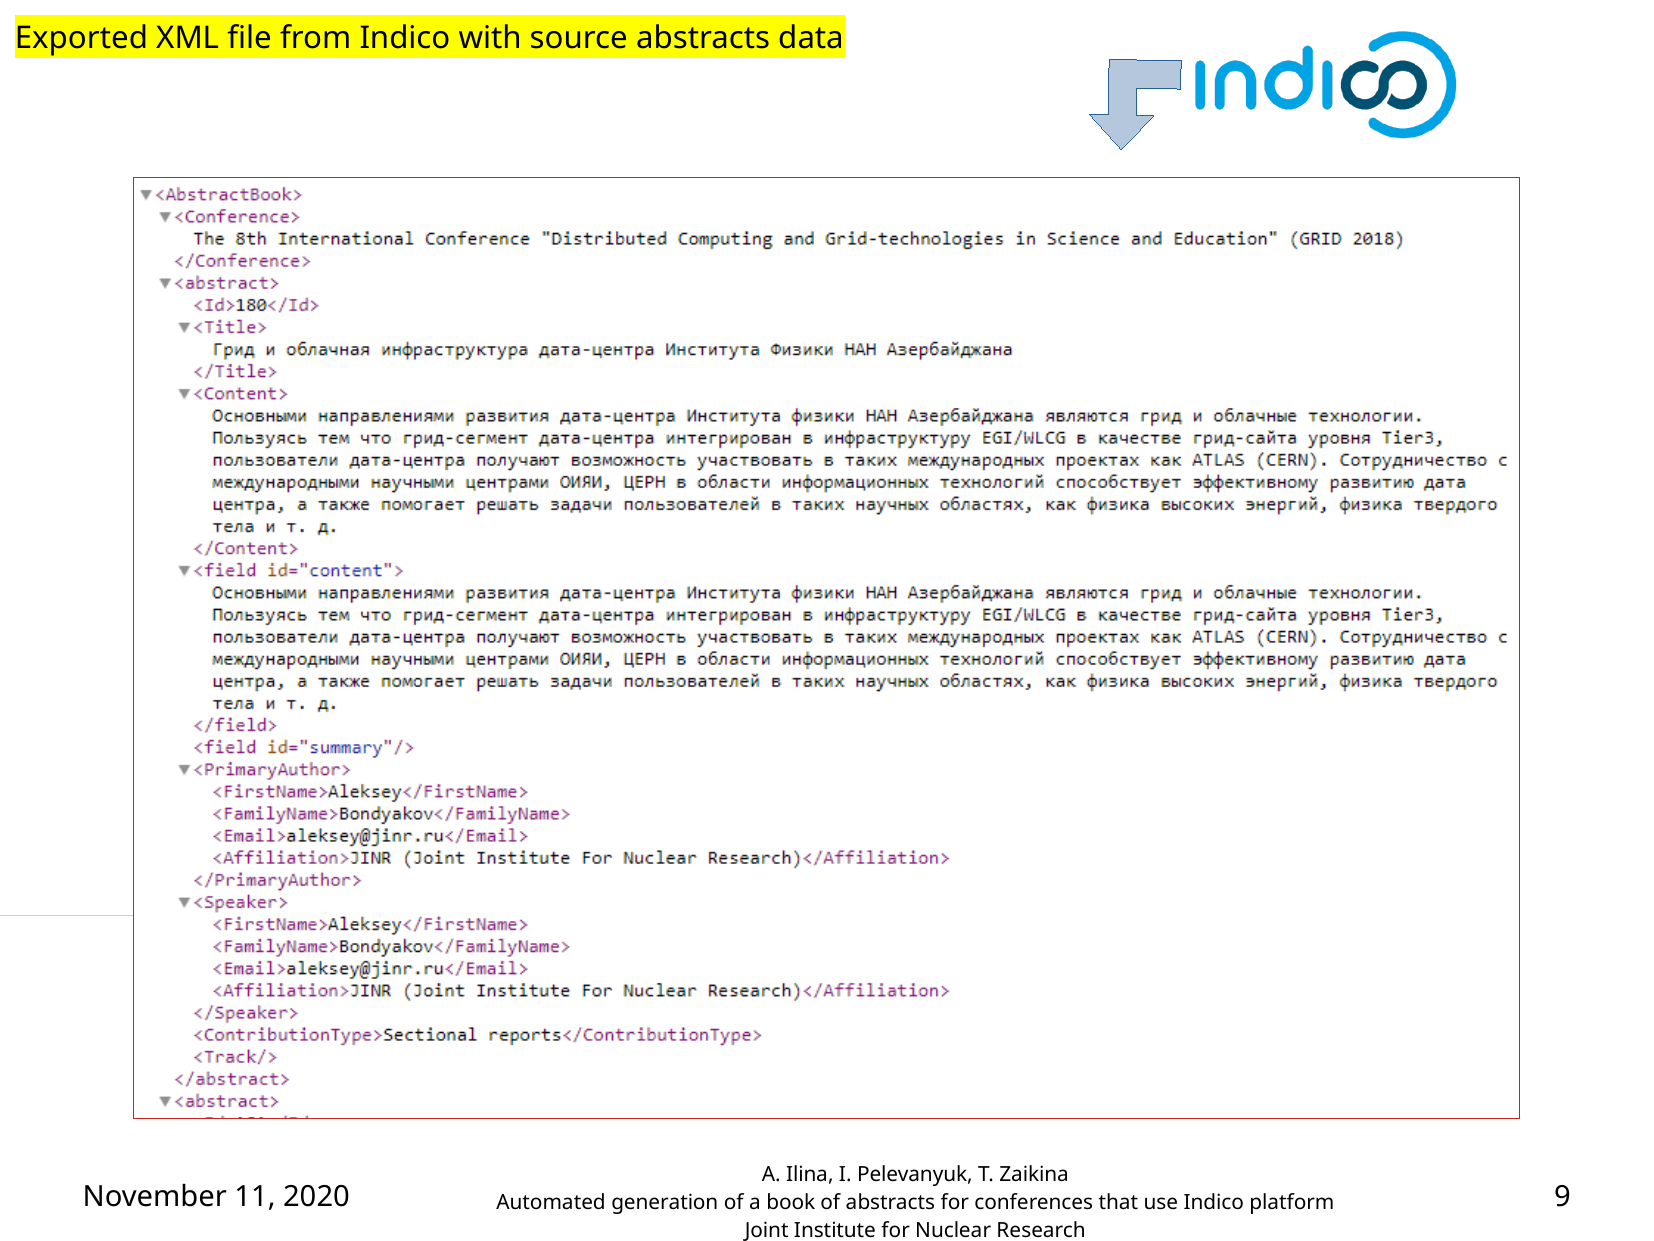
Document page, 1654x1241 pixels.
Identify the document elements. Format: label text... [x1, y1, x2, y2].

text_box A. Ilina, I. Pelevanyuk, T. Zaikina Automated generation of a book of abstracts for conferences that use Indico platform Joint Institute for Nuclear Research [354, 1151, 1477, 1240]
picture [1174, 0, 1477, 171]
text_box [0, 915, 502, 1123]
picture [133, 177, 1520, 1119]
text_box [1089, 59, 1182, 150]
text_box Exported XML file from Indico with source abstracts data [0, 7, 917, 60]
